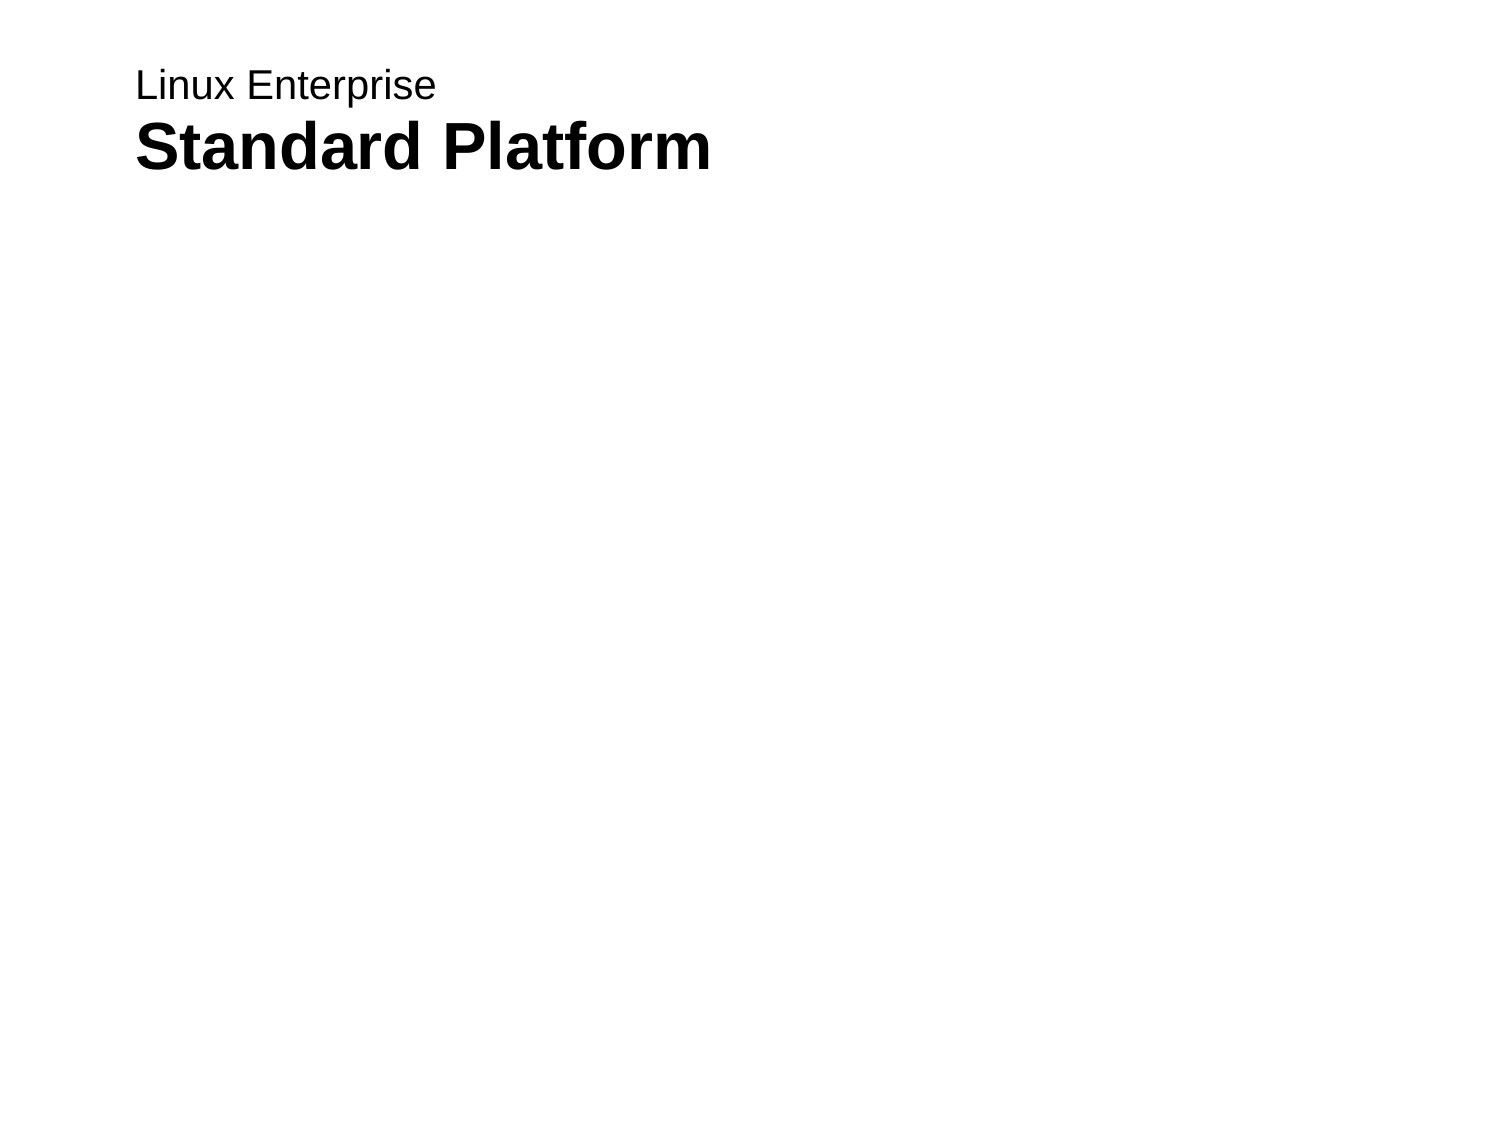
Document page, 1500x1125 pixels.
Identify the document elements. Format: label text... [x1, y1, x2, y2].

title Linux Enterprise Standard Platform [135, 41, 1372, 204]
